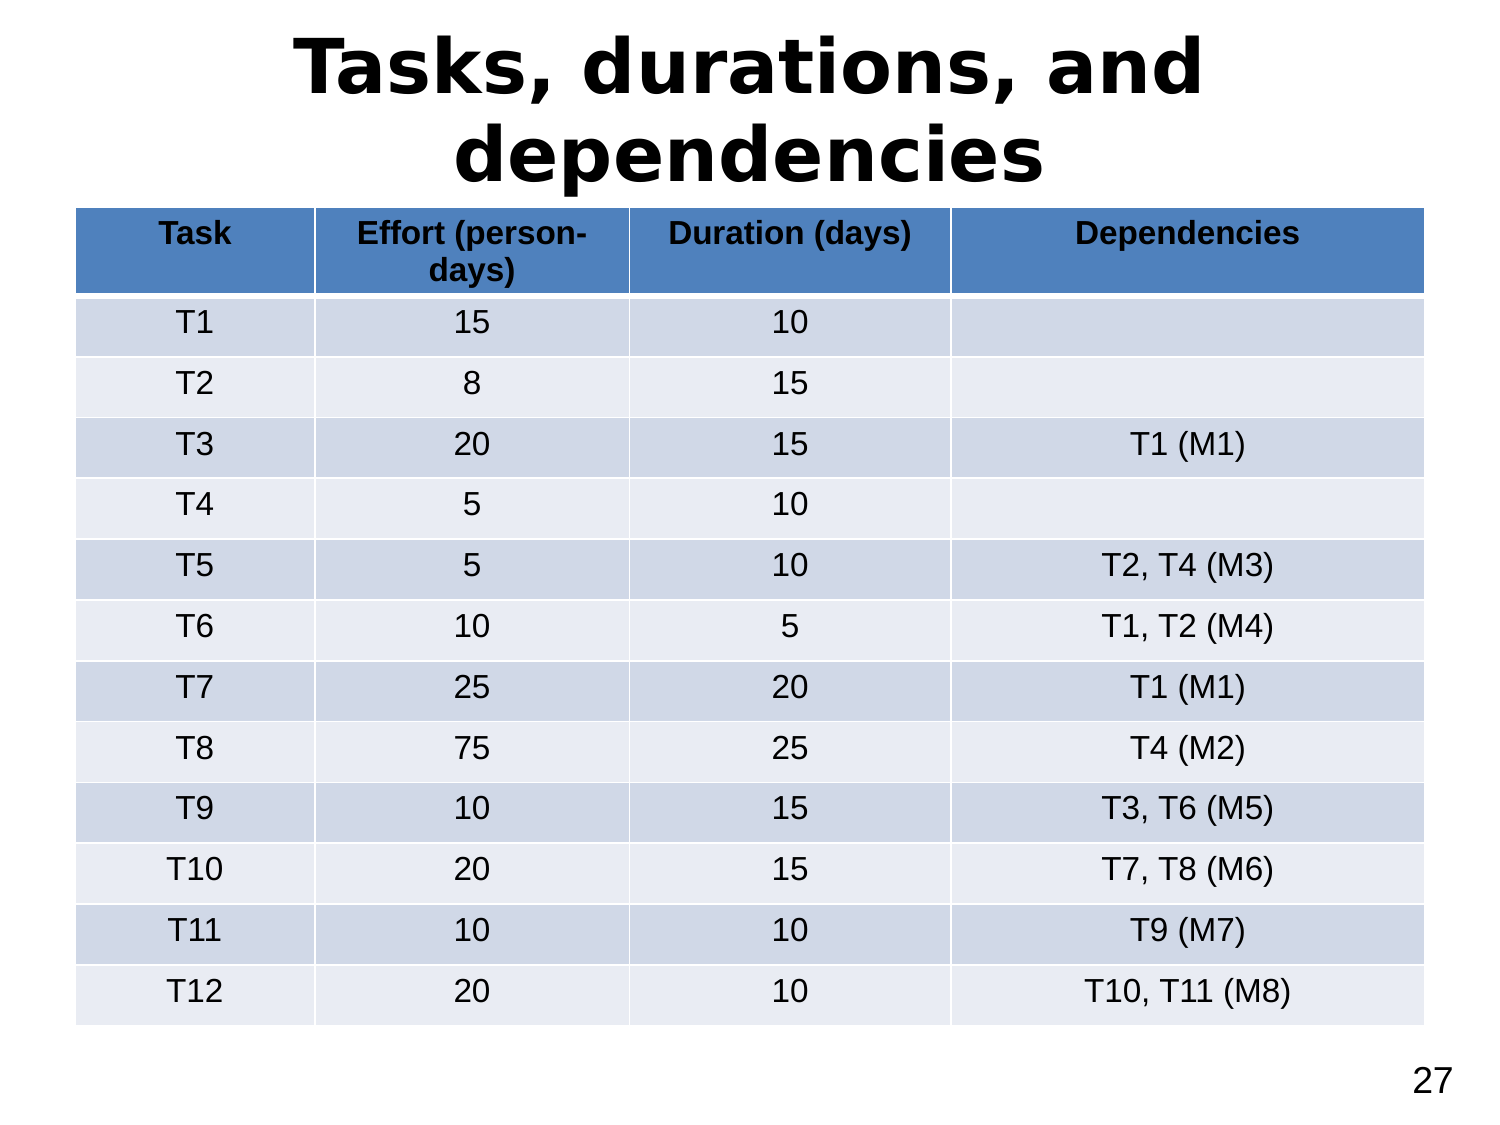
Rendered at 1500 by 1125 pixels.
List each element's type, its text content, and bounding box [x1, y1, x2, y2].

table_cell 10 [316, 783, 629, 842]
table_cell T3, T6 (M5) [952, 783, 1424, 842]
table_cell T6 [76, 601, 314, 660]
table_cell 20 [316, 844, 629, 903]
table_cell T8 [76, 722, 314, 782]
table_cell 25 [316, 662, 629, 721]
table_cell T2, T4 (M3) [952, 540, 1424, 599]
table_cell 10 [630, 479, 950, 538]
title Tasks, durations, and dependencies [75, 22, 1425, 199]
table_cell 15 [630, 418, 950, 477]
table_cell 10 [630, 299, 950, 356]
table_cell T1 (M1) [952, 418, 1424, 477]
table_cell T10 [76, 844, 314, 903]
table_cell 10 [630, 905, 950, 964]
table_cell [952, 358, 1424, 417]
table_cell T12 [76, 966, 314, 1025]
table_cell 5 [630, 601, 950, 660]
table_cell T4 (M2) [952, 722, 1424, 782]
table_cell T1, T2 (M4) [952, 601, 1424, 660]
table_cell [952, 479, 1424, 538]
table_cell T4 [76, 479, 314, 538]
table_header Dependencies [952, 208, 1424, 293]
table_cell 75 [316, 722, 629, 782]
table_cell T1 (M1) [952, 662, 1424, 721]
table_header Task [76, 208, 314, 293]
table_cell 20 [316, 966, 629, 1025]
table_cell 8 [316, 358, 629, 417]
table_cell 15 [630, 844, 950, 903]
table_cell 15 [316, 299, 629, 356]
table_cell T2 [76, 358, 314, 417]
table_cell 5 [316, 540, 629, 599]
table_header Effort (person-days) [316, 208, 629, 293]
table_cell 15 [630, 783, 950, 842]
table_cell T10, T11 (M8) [952, 966, 1424, 1025]
table_cell 20 [630, 662, 950, 721]
table_cell 10 [630, 966, 950, 1025]
table_cell T3 [76, 418, 314, 477]
table_cell T7 [76, 662, 314, 721]
table_cell T1 [76, 299, 314, 356]
table_cell T9 [76, 783, 314, 842]
table_cell 10 [316, 601, 629, 660]
table_cell 5 [316, 479, 629, 538]
table_cell [952, 299, 1424, 356]
table_cell 20 [316, 418, 629, 477]
table_header Duration (days) [630, 208, 950, 293]
table_cell 10 [630, 540, 950, 599]
table_cell T9 (M7) [952, 905, 1424, 964]
table_cell T5 [76, 540, 314, 599]
table_cell T11 [76, 905, 314, 964]
table_cell T7, T8 (M6) [952, 844, 1424, 903]
table_cell 10 [316, 905, 629, 964]
table_cell 15 [630, 358, 950, 417]
table_cell 25 [630, 722, 950, 782]
